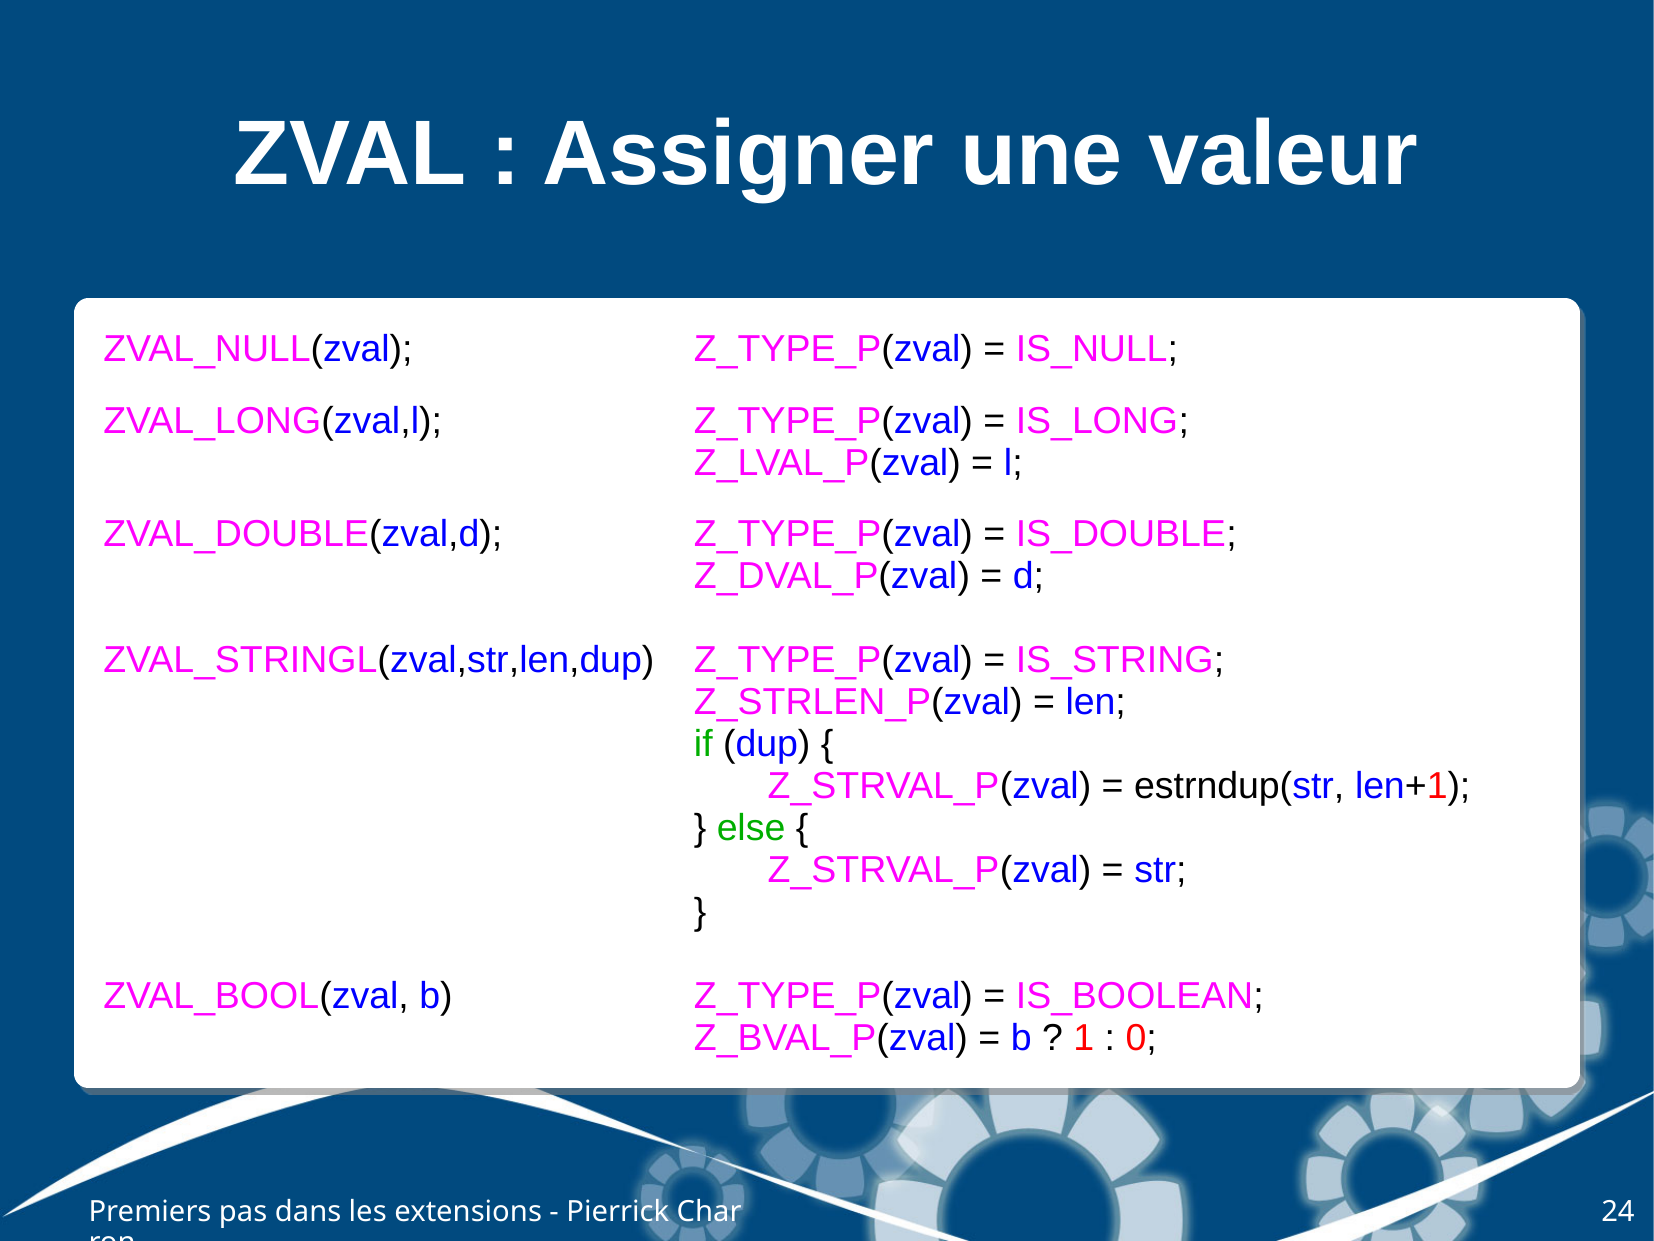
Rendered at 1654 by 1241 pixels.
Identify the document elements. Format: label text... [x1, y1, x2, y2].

picture [0, 0, 1654, 1241]
title ZVAL : Assigner une valeur [82, 49, 1571, 257]
list ZVAL_NULL(zval); Z_TYPE_P(zval) = IS_NULL; ZVAL_LONG(zval,l); Z_TYPE_P(zval) = IS_LONG; Z_LVAL_P(zval) = l; ZVAL_DOUBLE(zval,d); Z_TYPE_P(zval) = IS_DOUBLE; Z_DVAL_P(zval) = d; ZVAL_STRINGL(zval,str,len,dup) Z_TYPE_P(zval) = IS_STRING; Z_STRLEN_P(zval) = len; if (dup) { Z_STRVAL_P(zval) = estrndup(str, len+1); } else { Z_STRVAL_P(zval) = str; } ZVAL_BOOL(zval, b) Z_TYPE_P(zval) = IS_BOOLEAN; Z_BVAL_P(zval) = b ? 1 : 0; [88, 313, 1565, 1074]
